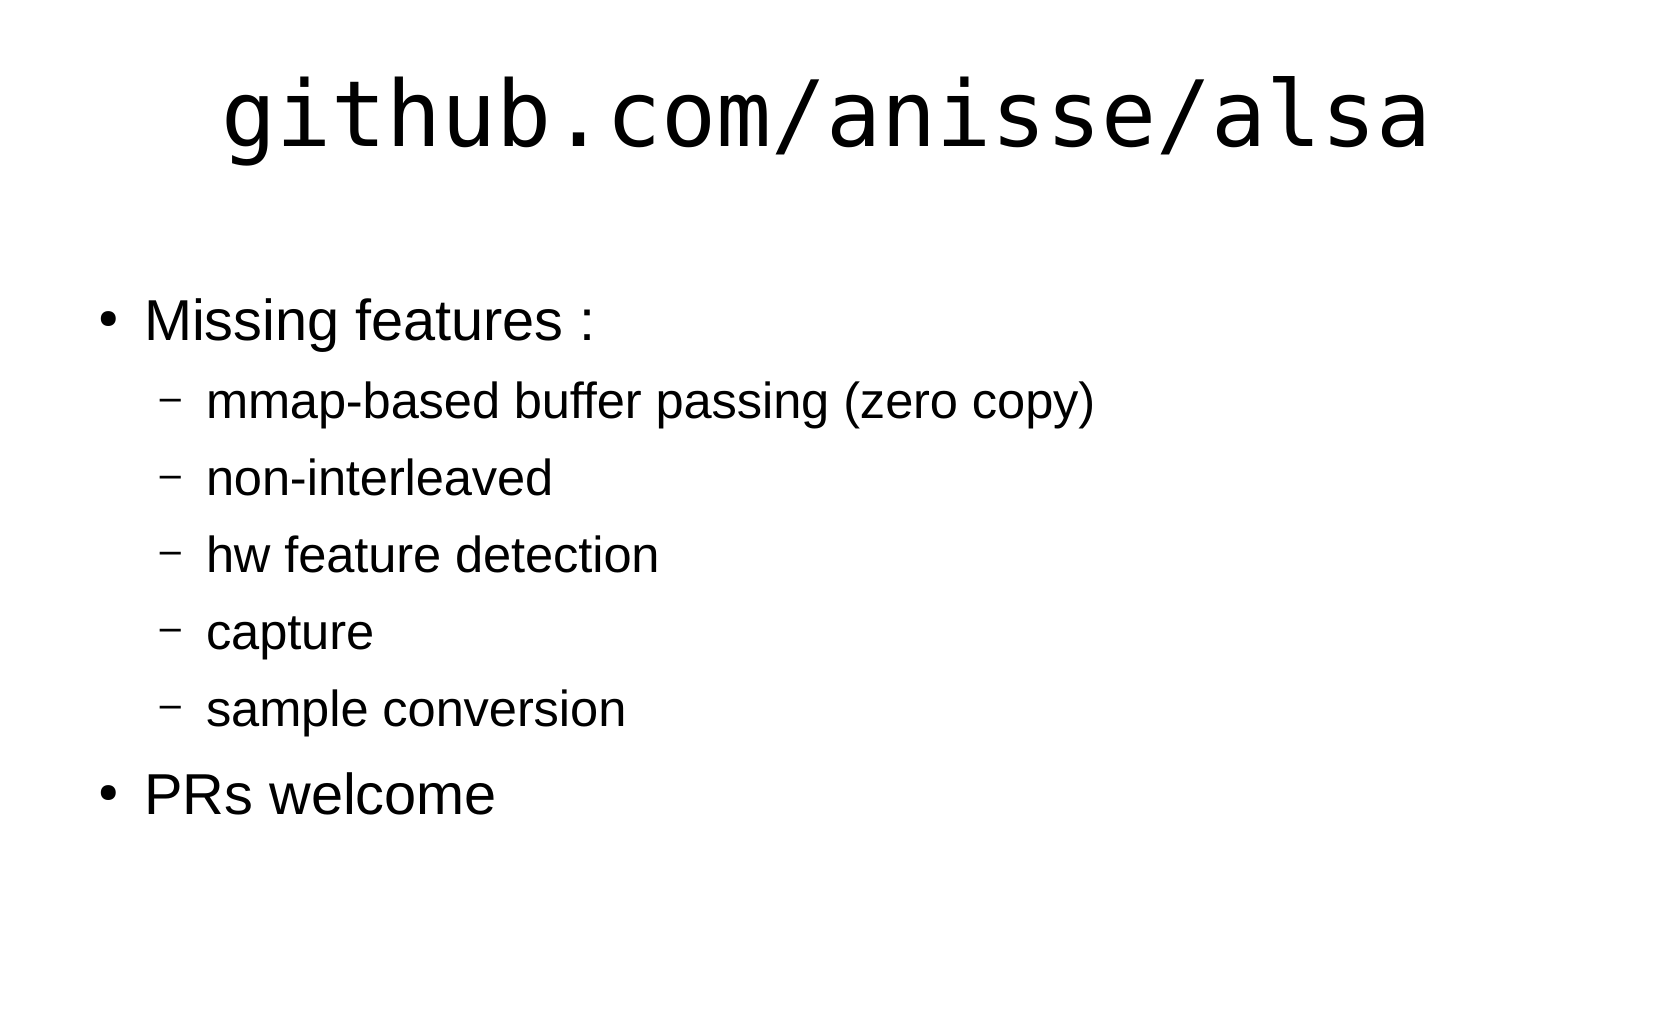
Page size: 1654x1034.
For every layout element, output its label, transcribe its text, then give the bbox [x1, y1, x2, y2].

list Missing features : mmap-based buffer passing (zero copy) non-interleaved hw feature detection capture sample conversion PRs welcome [82, 288, 1571, 828]
title github.com/anisse/alsa [82, 36, 1571, 193]
